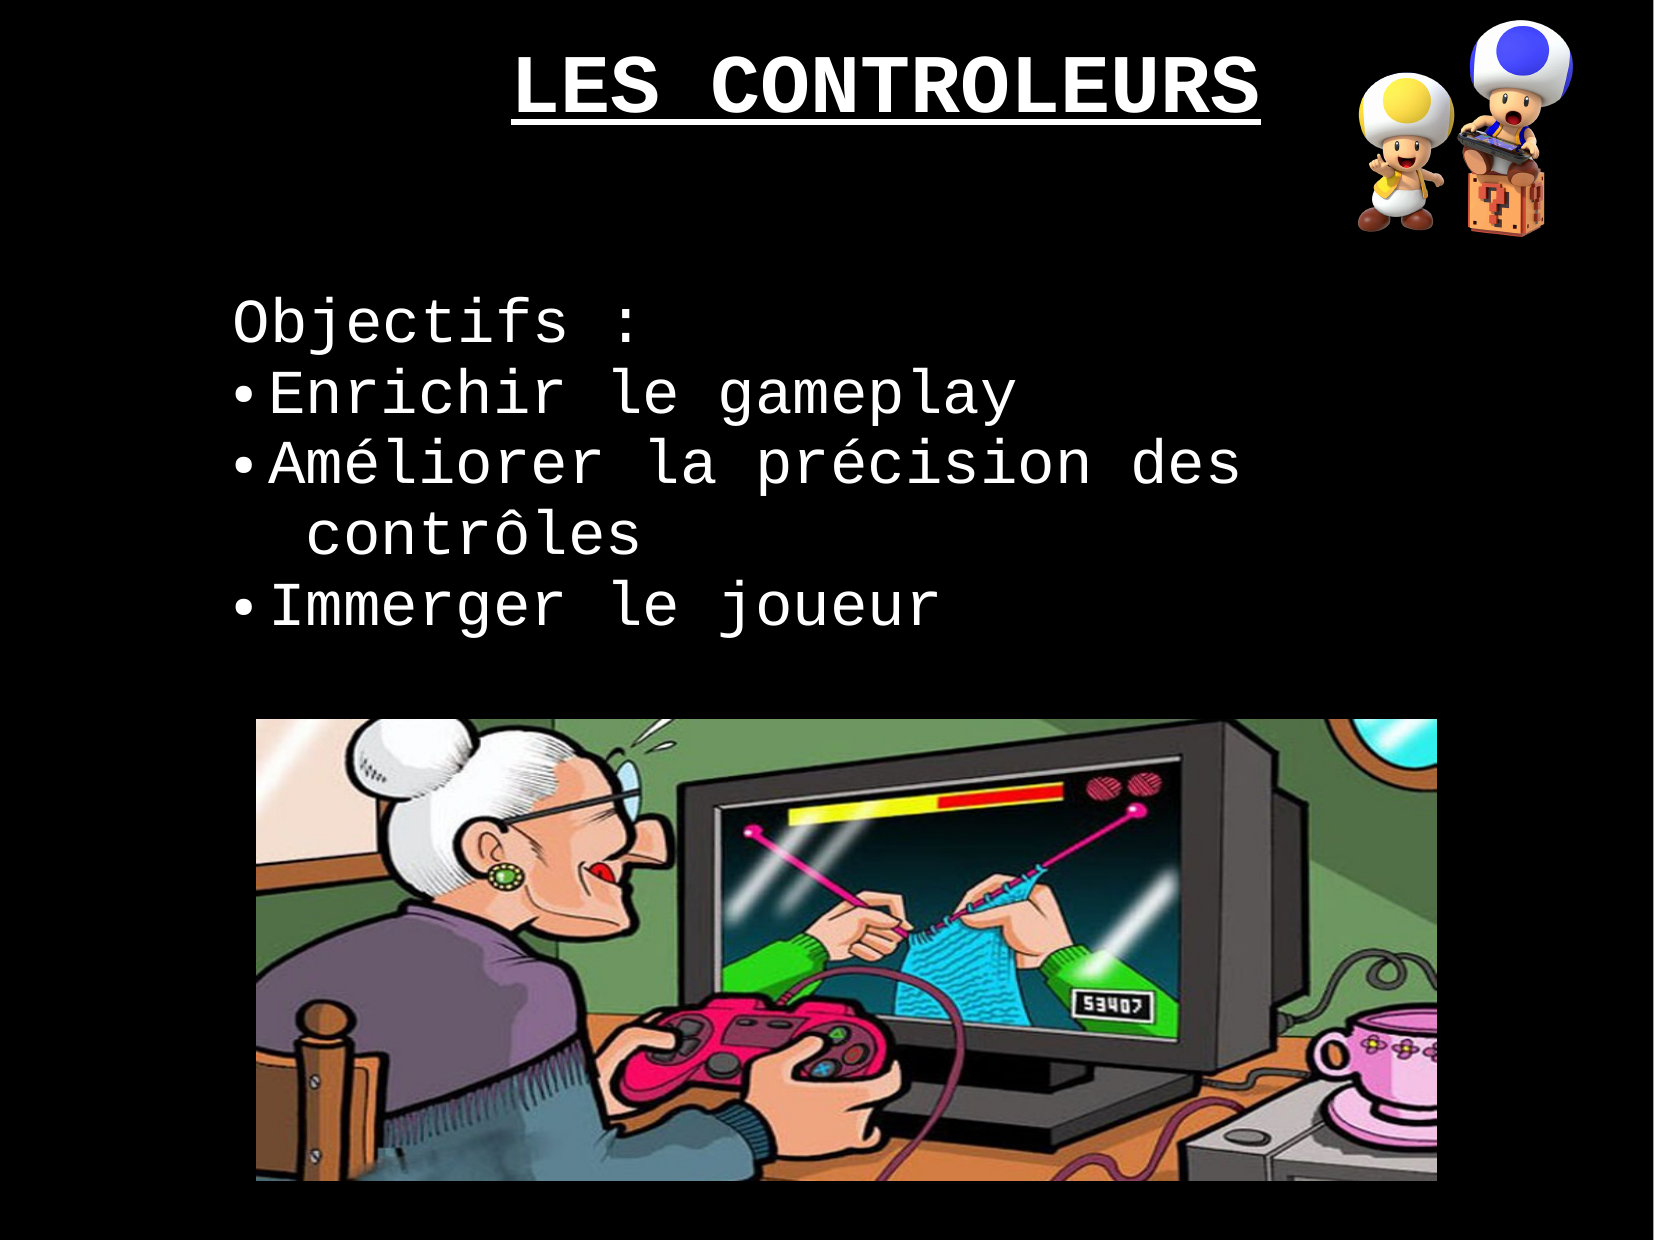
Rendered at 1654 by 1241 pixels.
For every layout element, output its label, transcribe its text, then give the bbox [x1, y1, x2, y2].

picture [256, 719, 1437, 1181]
text_box Objectifs : Enrichir le gameplay Améliorer la précision des contrôles Immerger le joueur [153, 282, 1607, 818]
picture [1358, 20, 1573, 237]
text_box LES CONTROLEURS [496, 35, 1335, 204]
